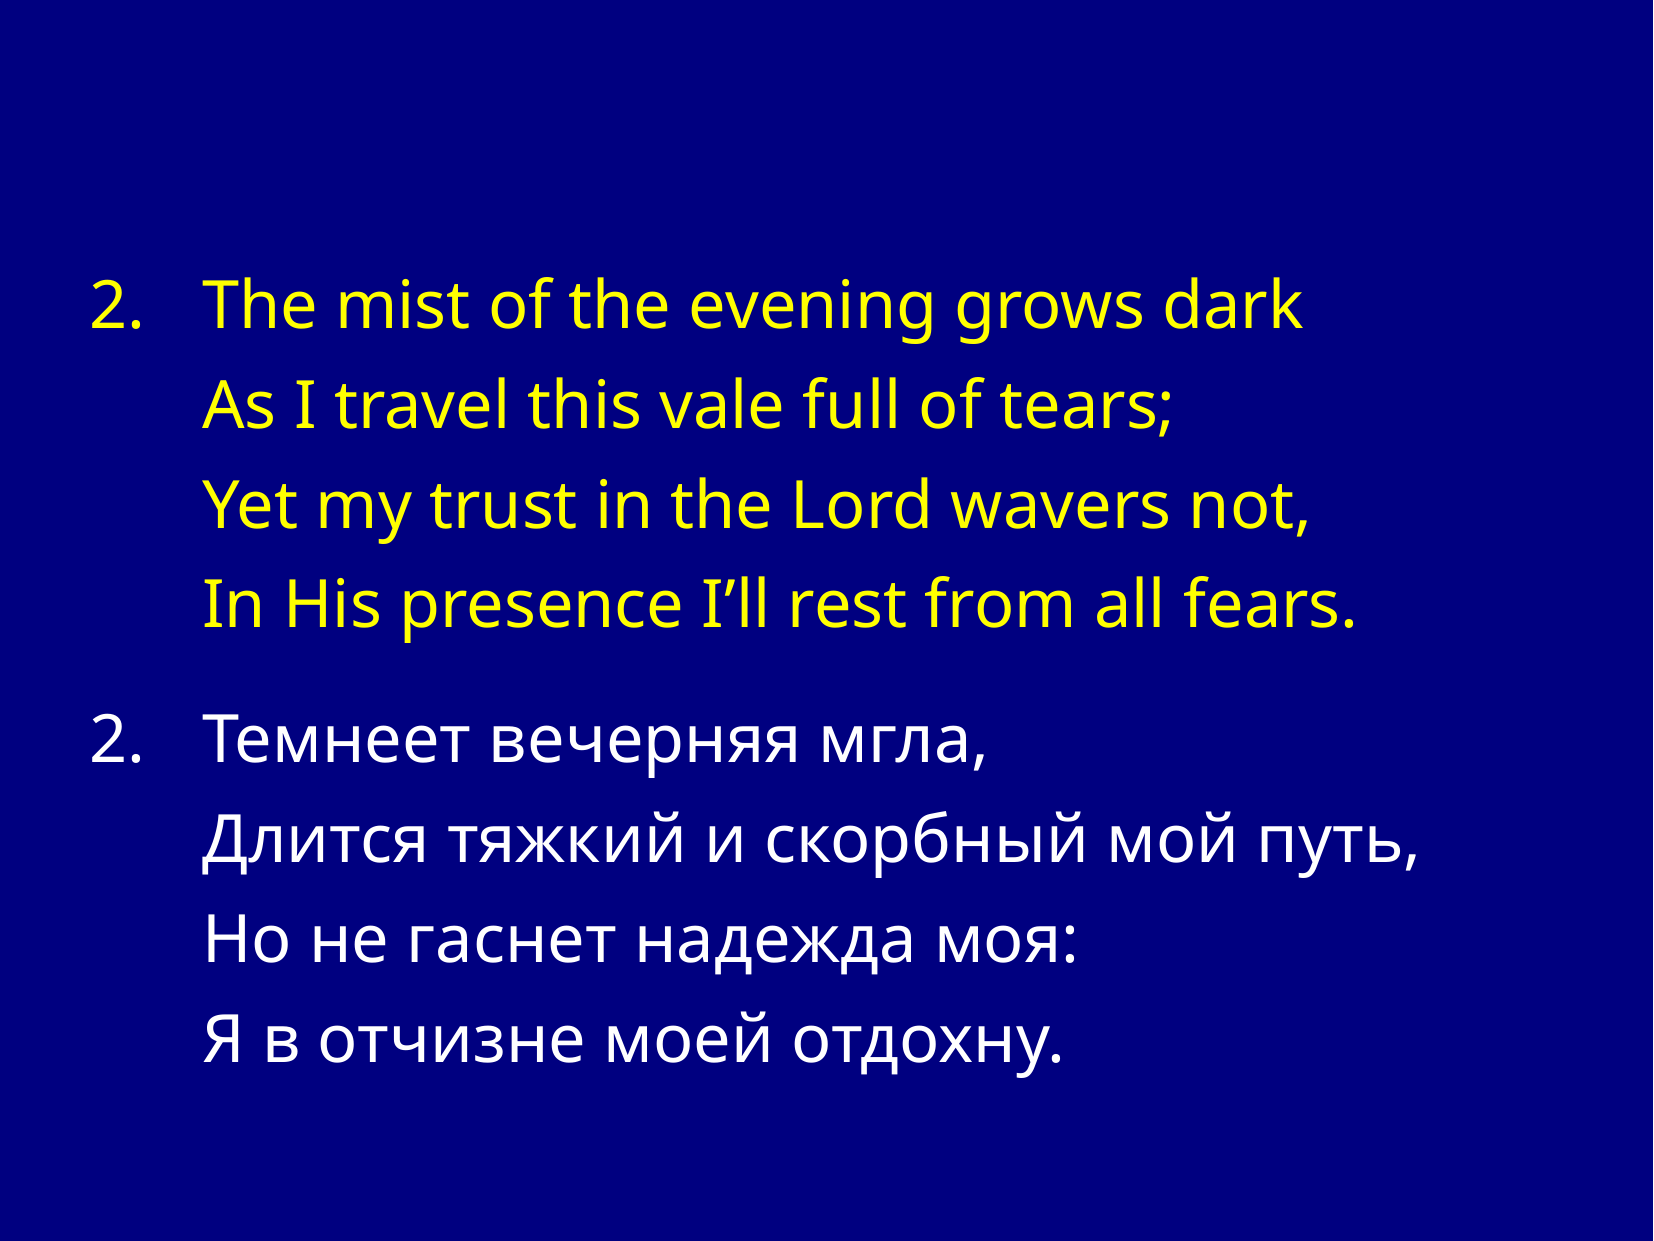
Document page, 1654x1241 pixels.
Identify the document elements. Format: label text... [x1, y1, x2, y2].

text_box 2. The mist of the evening grows dark As I travel this vale full of tears; Yet my trust in the Lord wavers not, In His presence I’ll rest from all fears. [75, 150, 1576, 638]
text_box 2. Темнеет вечерняя мгла, Длится тяжкий и скорбный мой путь, Но не гаснет надежда моя: Я в отчизне моей отдохну. [75, 675, 1576, 1163]
